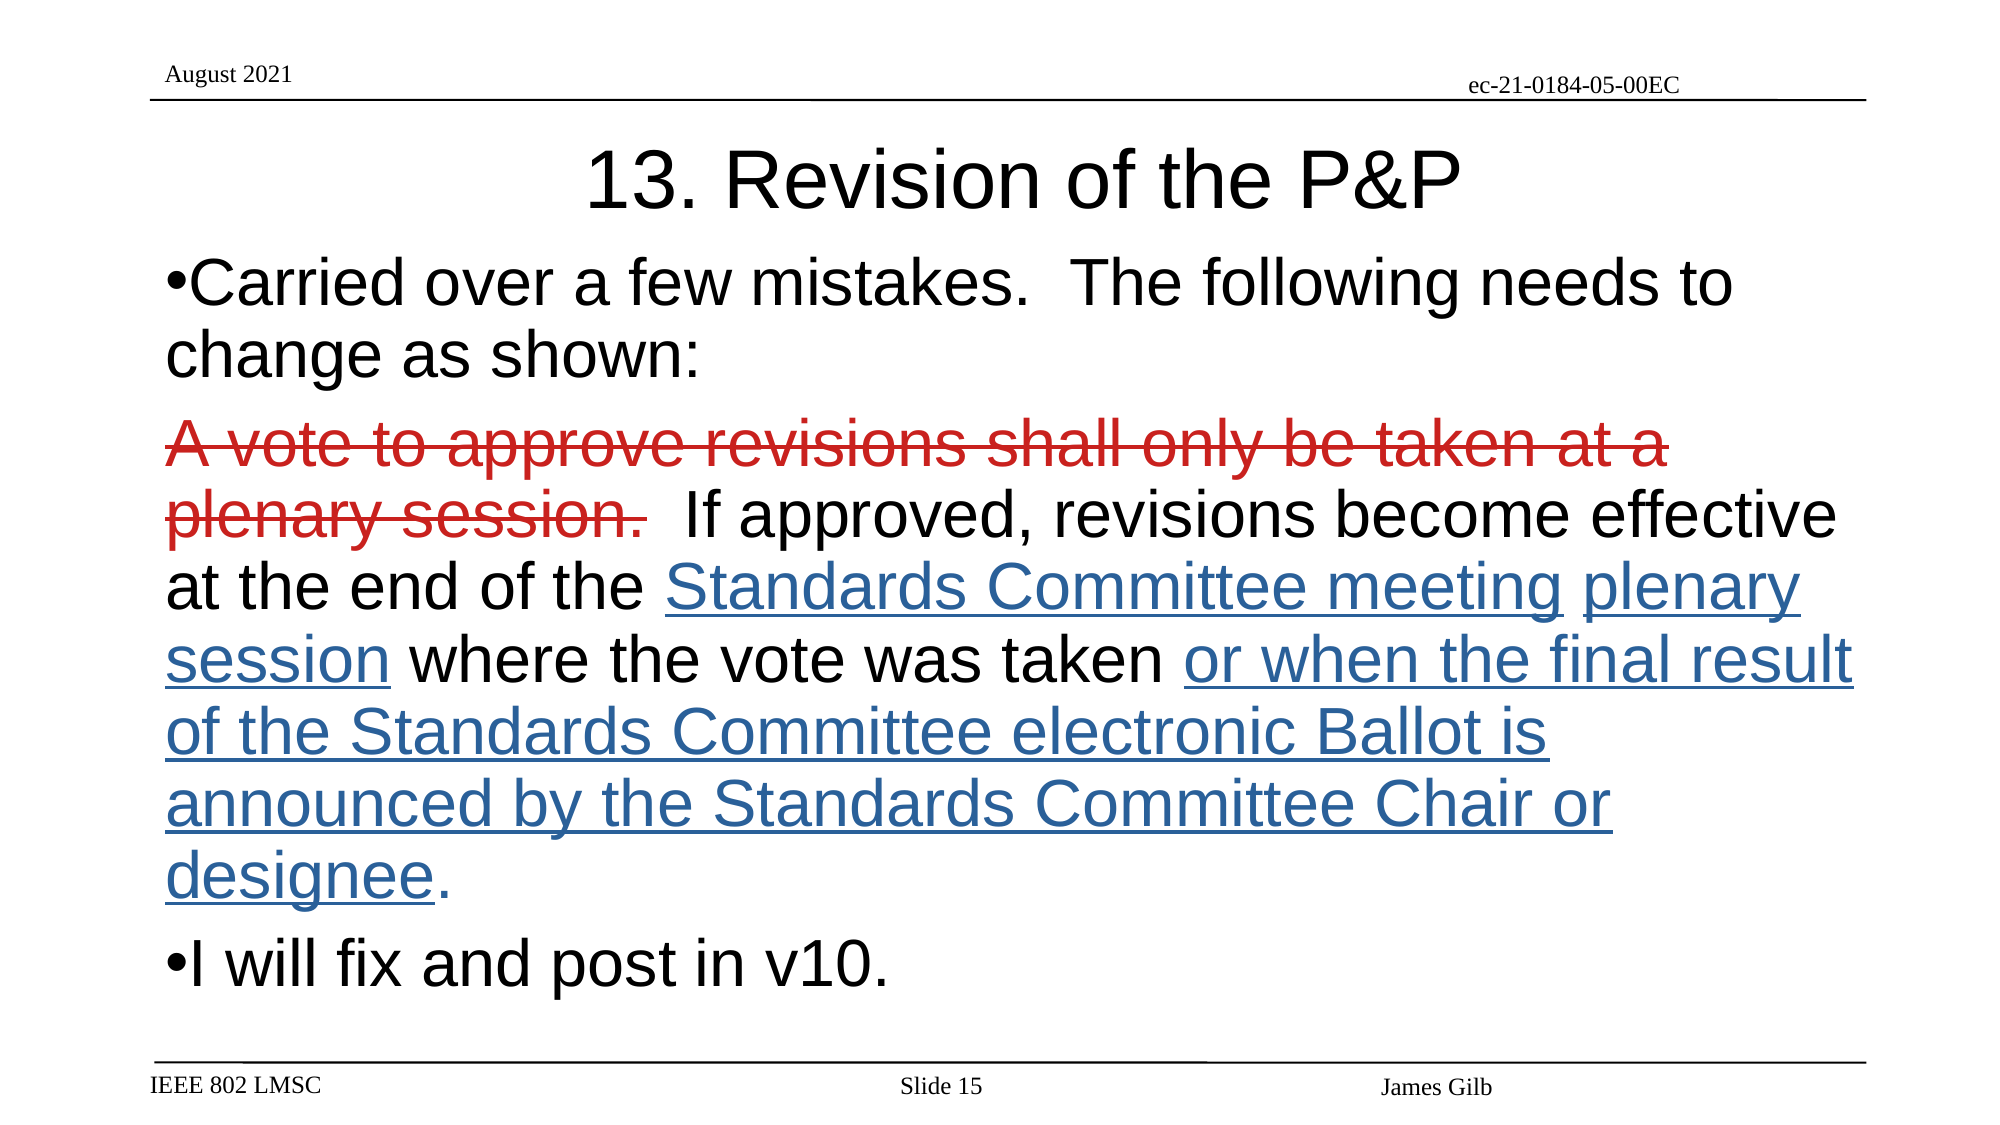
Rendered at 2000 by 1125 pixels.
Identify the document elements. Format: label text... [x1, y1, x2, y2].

title 13. Revision of the P&P [149, 112, 1900, 238]
list Carried over a few mistakes. The following needs to change as shown: A vote to approve revisions shall only be taken at a plenary session. If approved, revisions become effective at the end of the Standards Committee meeting plenary session where the vote was taken or when the final result of the Standards Committee electronic Ballot is announced by the Standards Committee Chair or designee. I will fix and post in v10. [149, 239, 1900, 1051]
text_box Slide [799, 1069, 1083, 1108]
